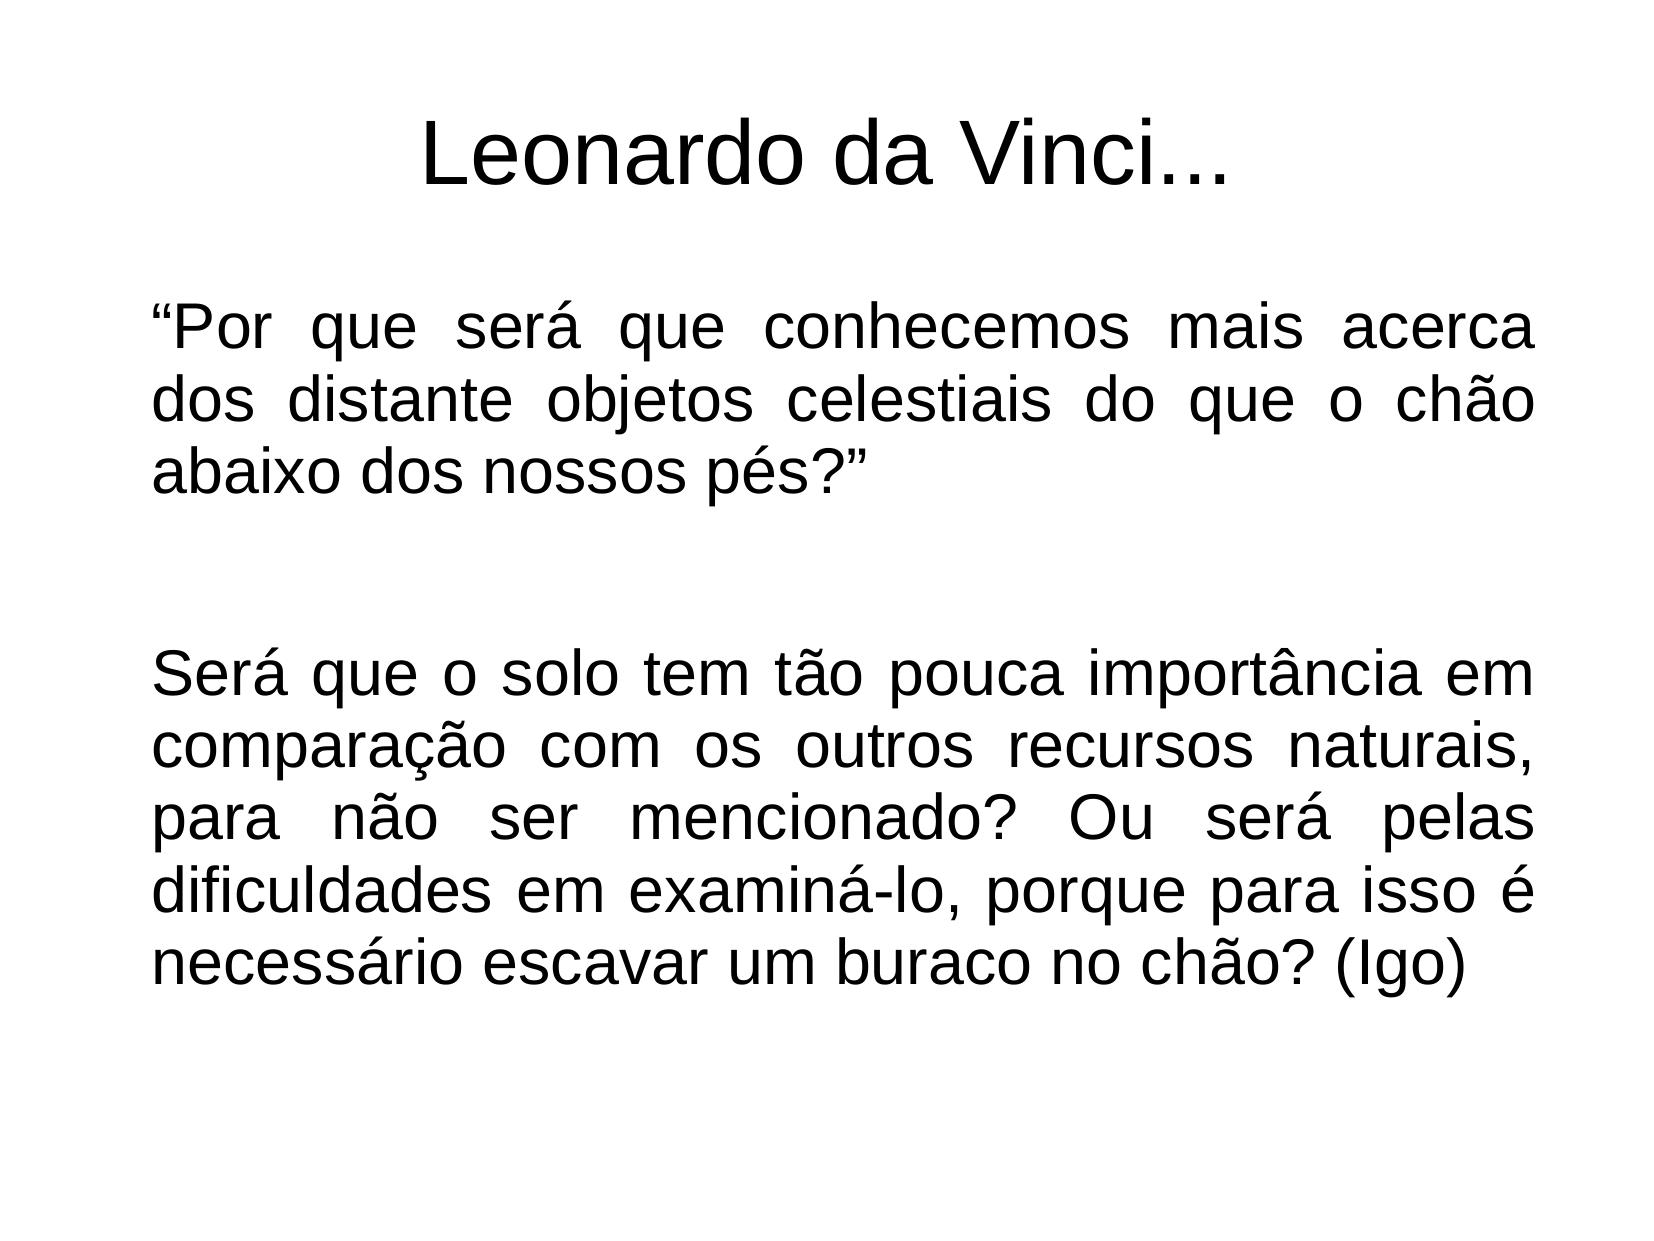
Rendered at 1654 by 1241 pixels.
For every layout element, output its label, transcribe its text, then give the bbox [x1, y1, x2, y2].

list “Por que será que conhecemos mais acerca dos distante objetos celestiais do que o chão abaixo dos nossos pés?” Será que o solo tem tão pouca importância em comparação com os outros recursos naturais, para não ser mencionado? Ou será pelas dificuldades em examiná-lo, porque para isso é necessário escavar um buraco no chão? (Igo) [82, 290, 1538, 1010]
title Leonardo da Vinci... [82, 49, 1571, 257]
